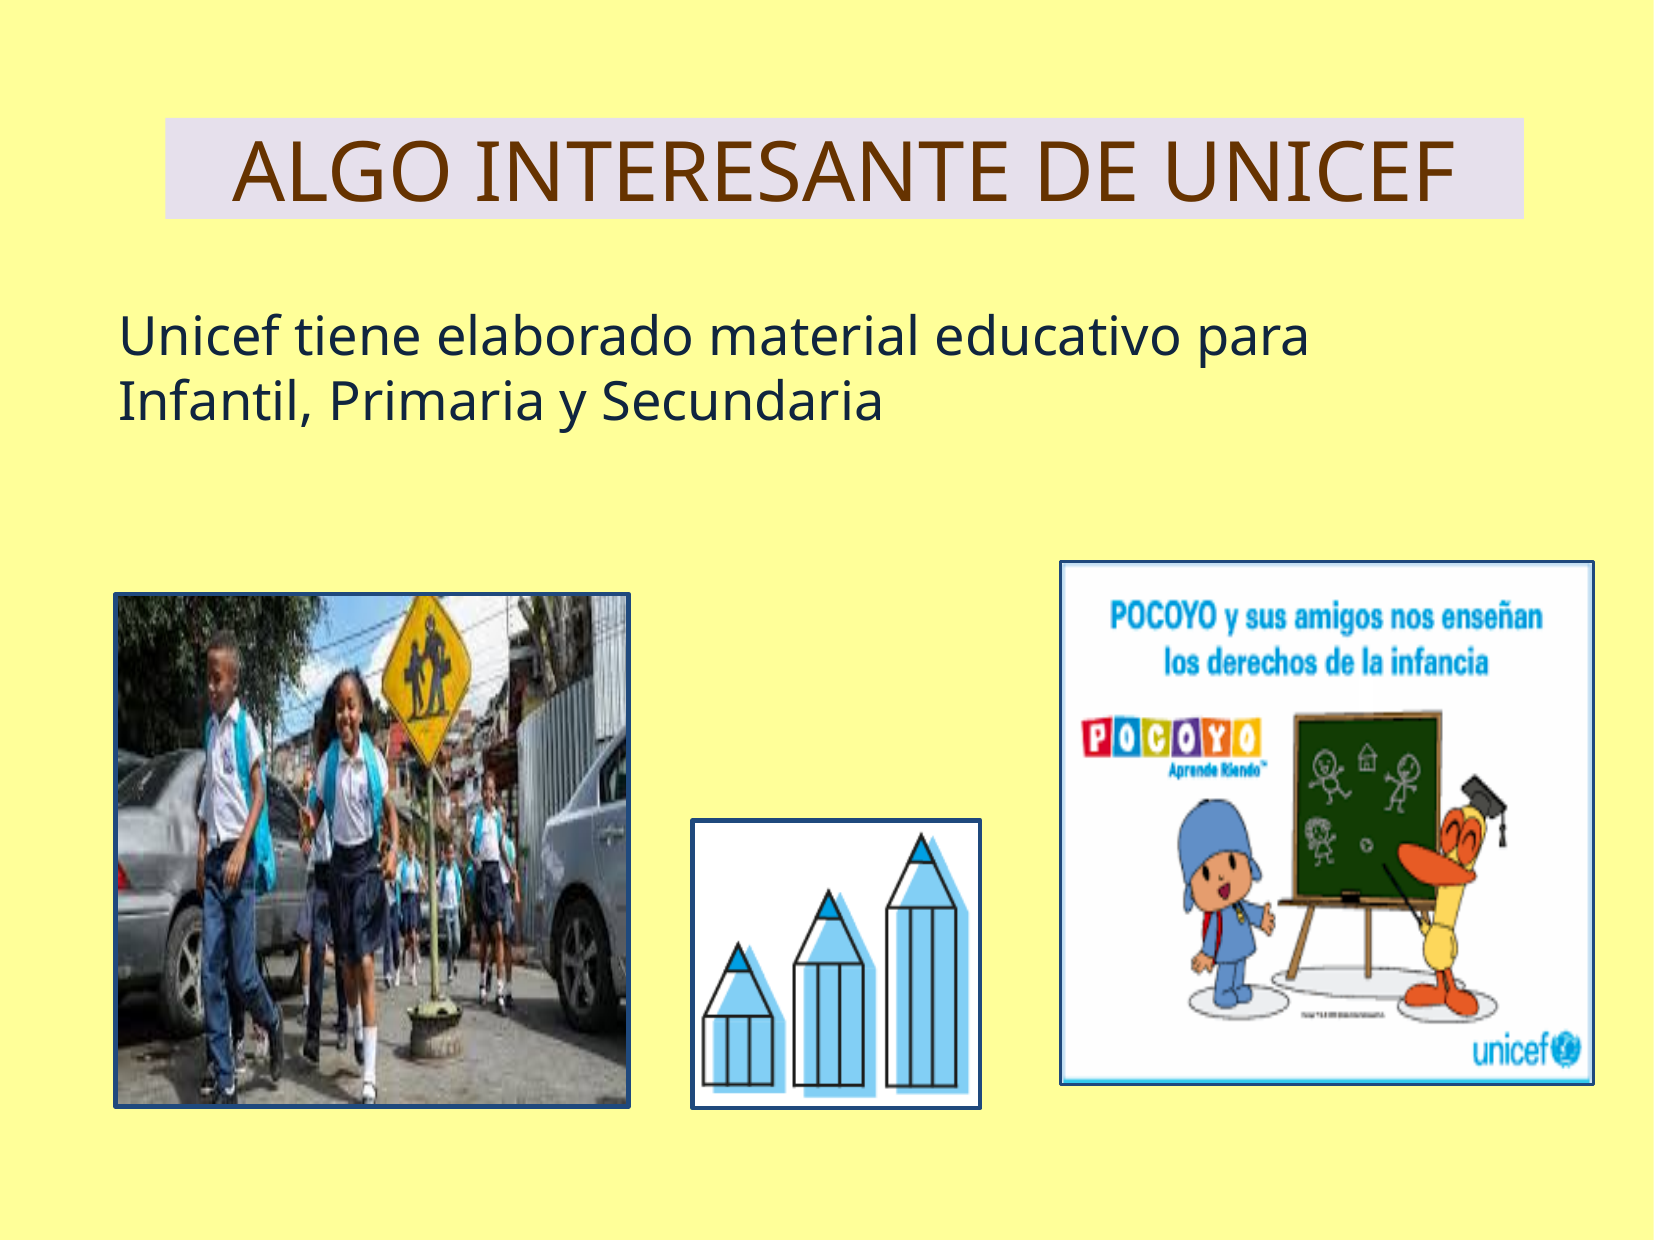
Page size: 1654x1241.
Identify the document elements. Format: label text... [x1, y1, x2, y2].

subtitle Unicef tiene elaborado material educativo para Infantil, Primaria y Secundaria [118, 218, 1406, 514]
title ALGO INTERESANTE DE UNICEF [165, 117, 1524, 219]
picture [118, 596, 627, 1105]
picture [1062, 562, 1592, 1083]
picture [694, 822, 978, 1106]
